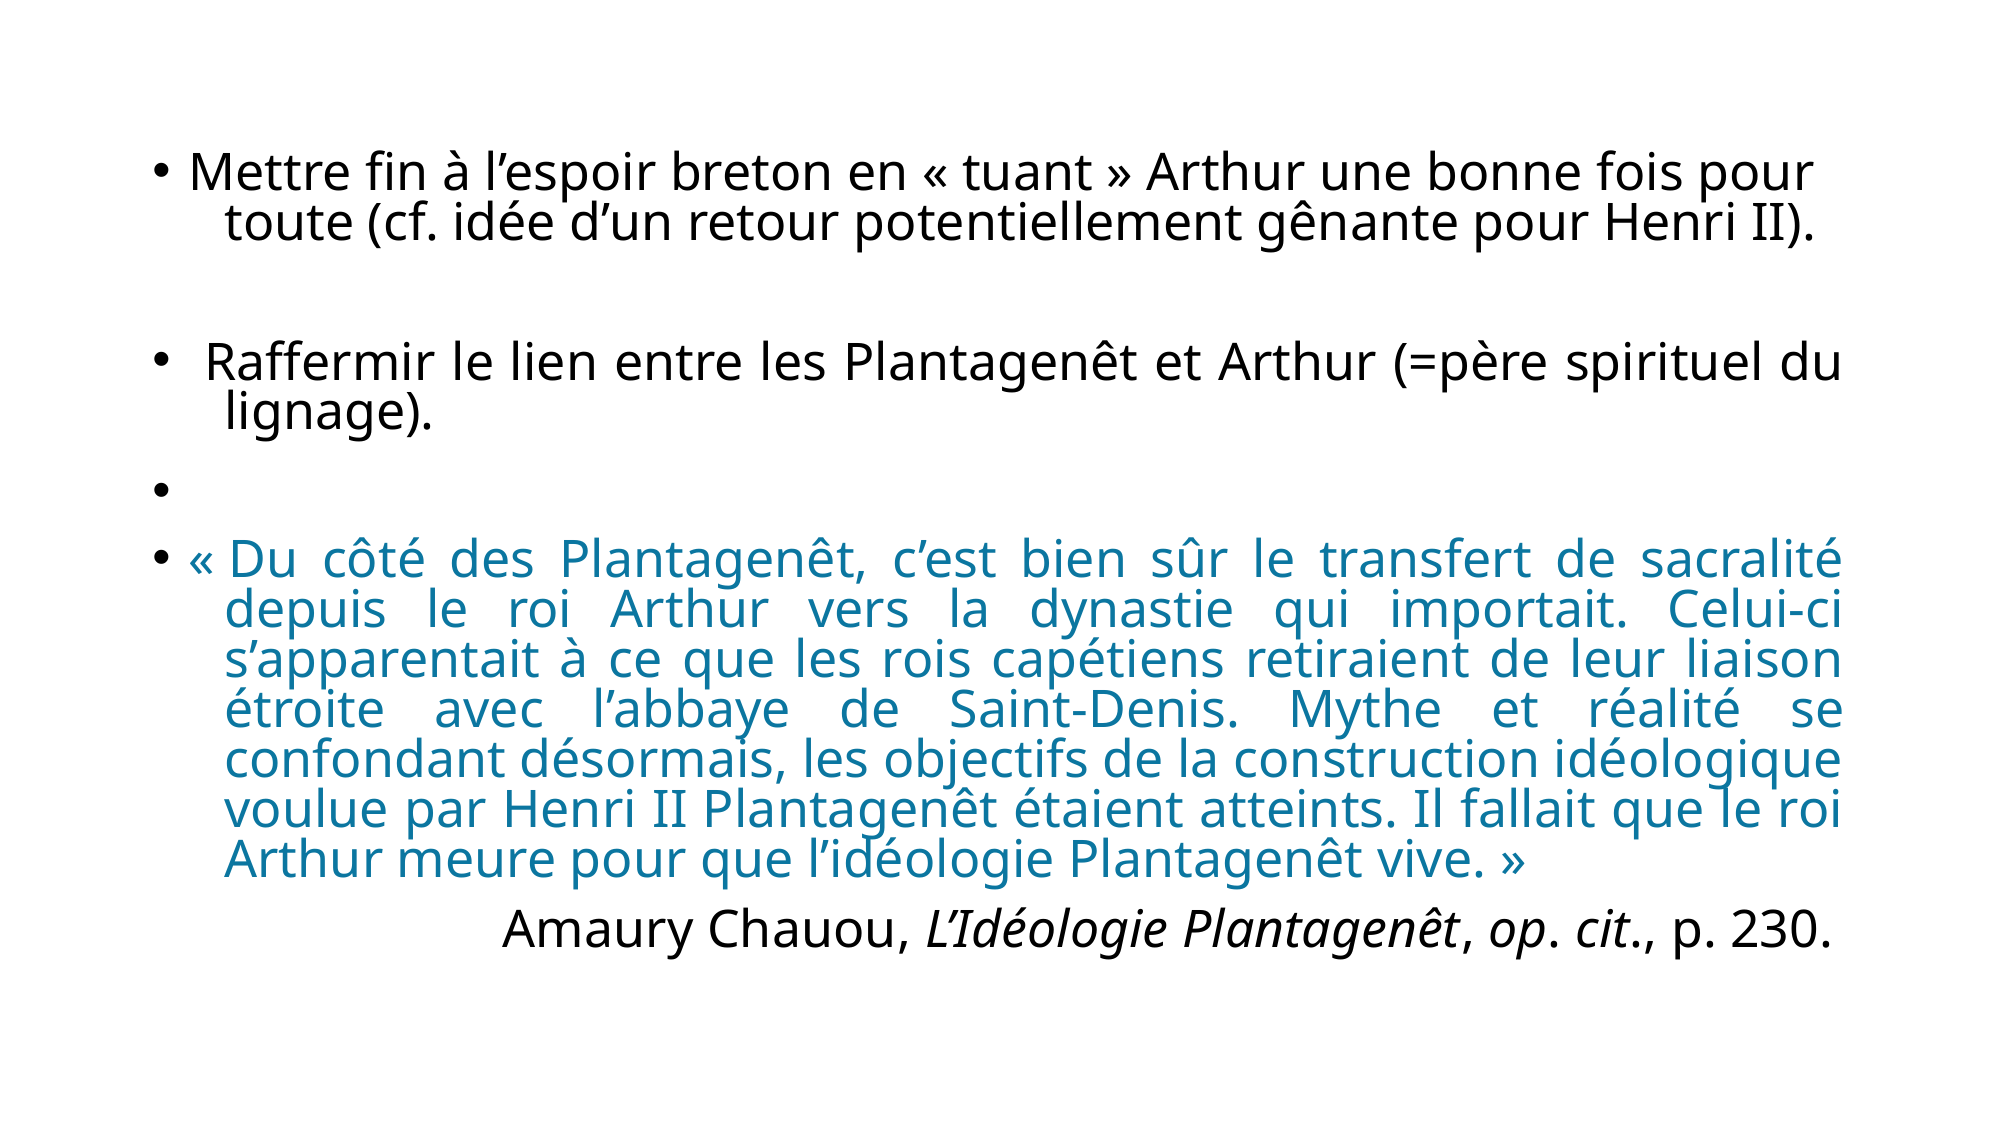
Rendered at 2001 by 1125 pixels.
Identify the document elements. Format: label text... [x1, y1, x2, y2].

list Mettre fin à l’espoir breton en « tuant » Arthur une bonne fois pour toute (cf. idée d’un retour potentiellement gênante pour Henri II). Raffermir le lien entre les Plantagenêt et Arthur (=père spirituel du lignage). « Du côté des Plantagenêt, c’est bien sûr le transfert de sacralité depuis le roi Arthur vers la dynastie qui importait. Celui-ci s’apparentait à ce que les rois capétiens retiraient de leur liaison étroite avec l’abbaye de Saint-Denis. Mythe et réalité se confondant désormais, les objectifs de la construction idéologique voulue par Henri II Plantagenêt étaient atteints. Il fallait que le roi Arthur meure pour que l’idéologie Plantagenêt vive. » Amaury Chauou, L’Idéologie Plantagenêt, op. cit., p. 230. [137, 142, 1863, 1014]
